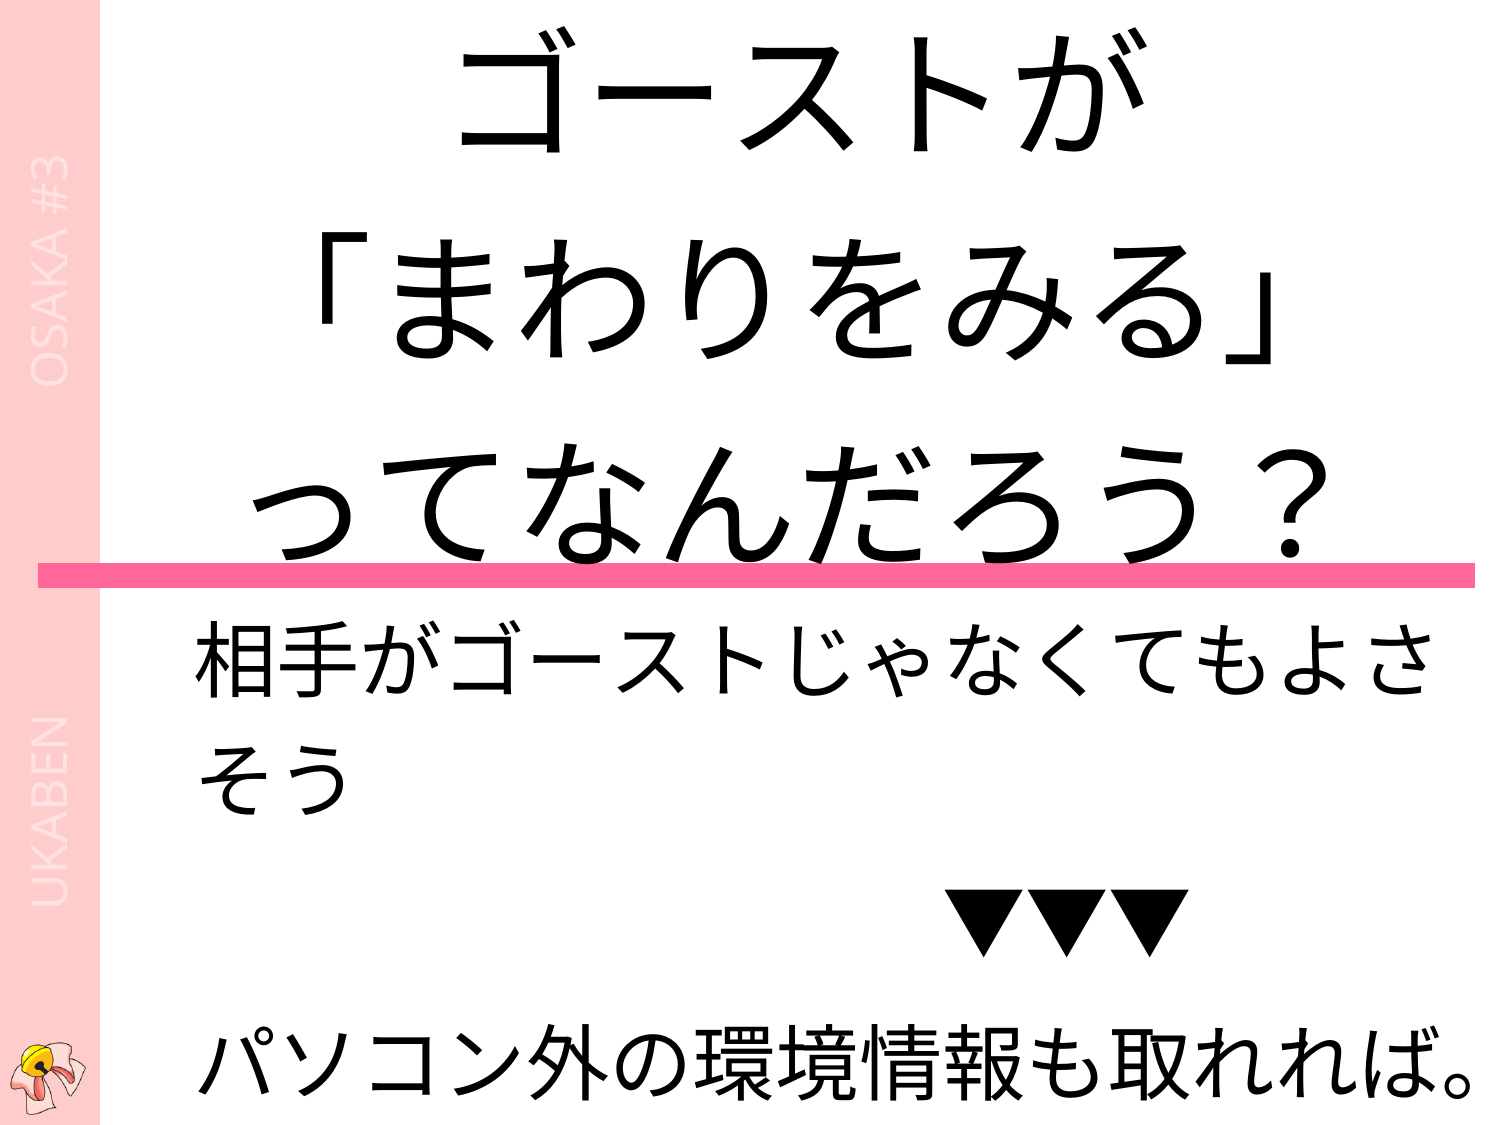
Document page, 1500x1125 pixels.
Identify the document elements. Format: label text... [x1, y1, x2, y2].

subtitle 相手がゴーストじゃなくてもよさそう ▼▼▼ パソコン外の環境情報も取れれば。 [118, 620, 1477, 1093]
picture [10, 1042, 86, 1115]
title ゴーストが 「まわりをみる」 ってなんだろう？ [118, 50, 1477, 532]
